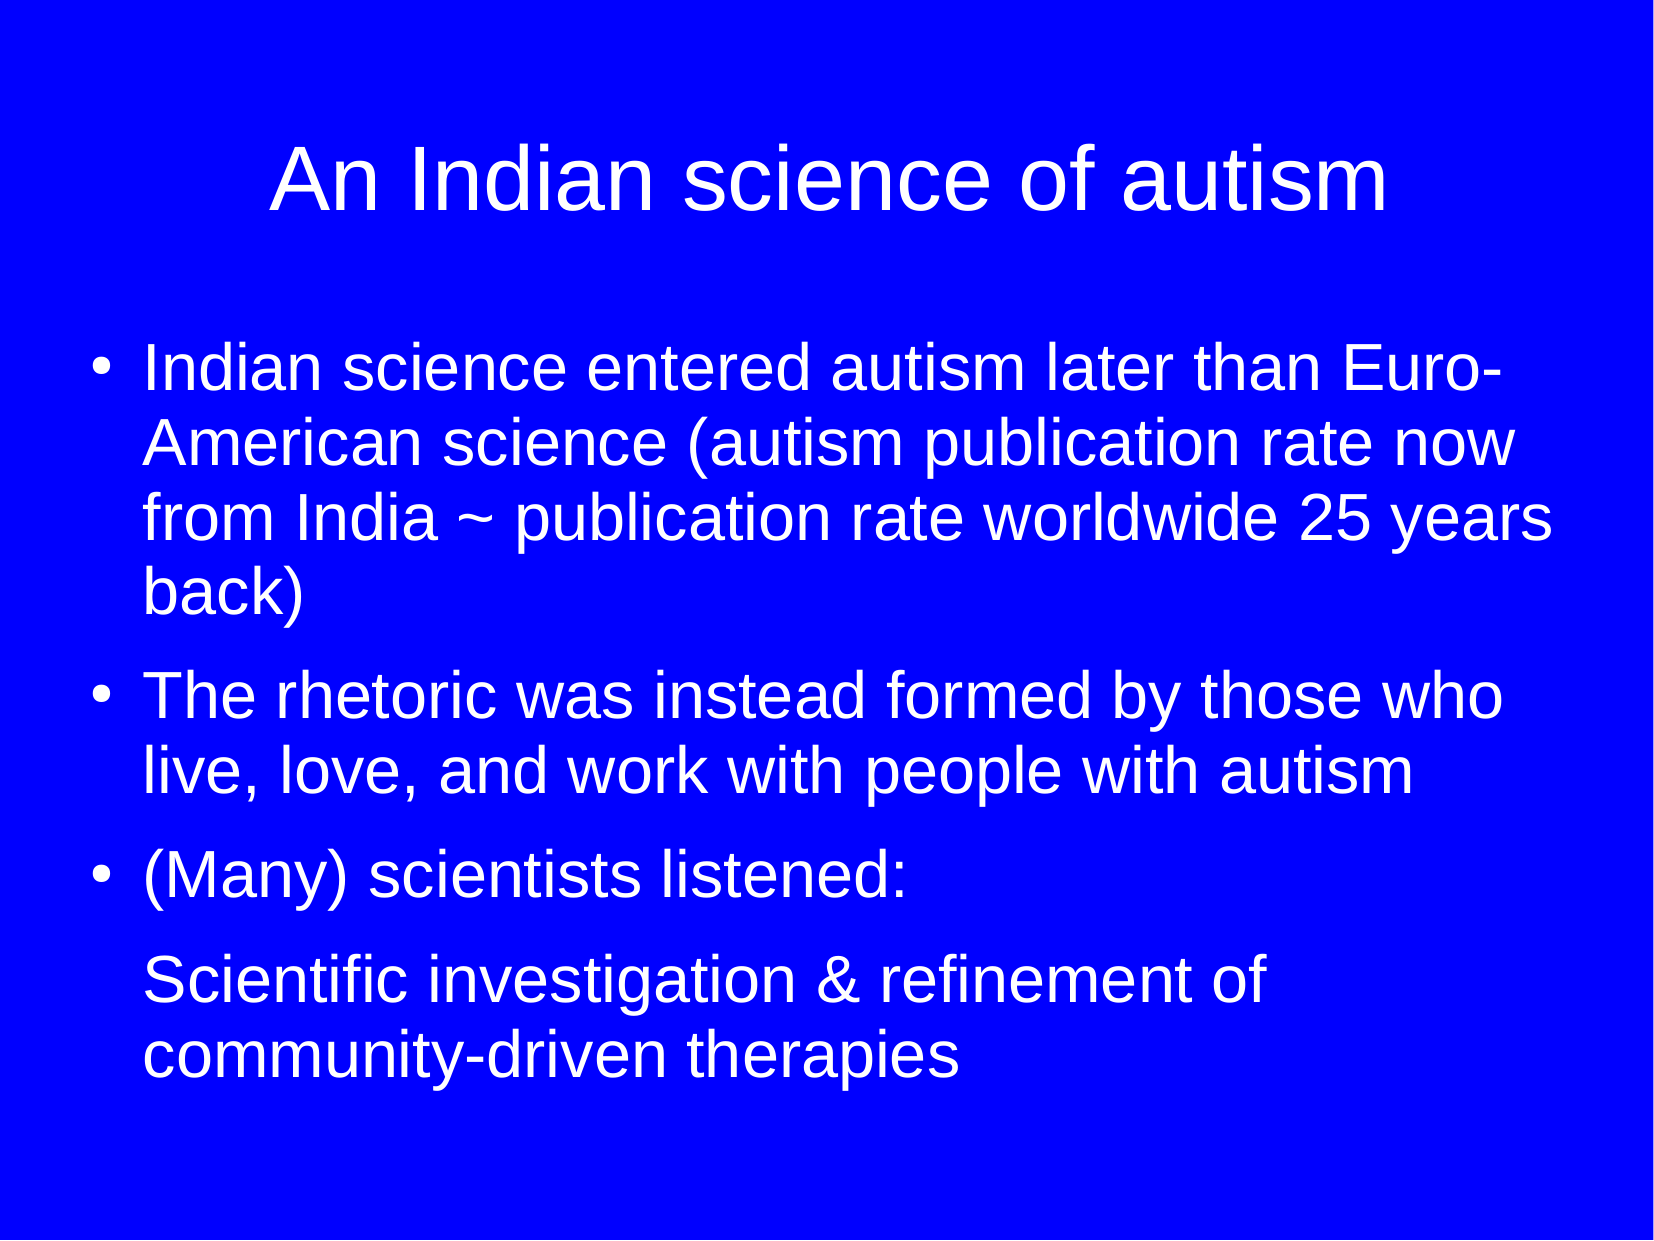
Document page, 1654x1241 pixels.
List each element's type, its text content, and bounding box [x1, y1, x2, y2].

title An Indian science of autism [86, 75, 1576, 283]
list Indian science entered autism later than Euro-American science (autism publication rate now from India ~ publication rate worldwide 25 years back) The rhetoric was instead formed by those who live, love, and work with people with autism (Many) scientists listened: Scientific investigation & refinement of community-driven therapies [71, 330, 1561, 1171]
